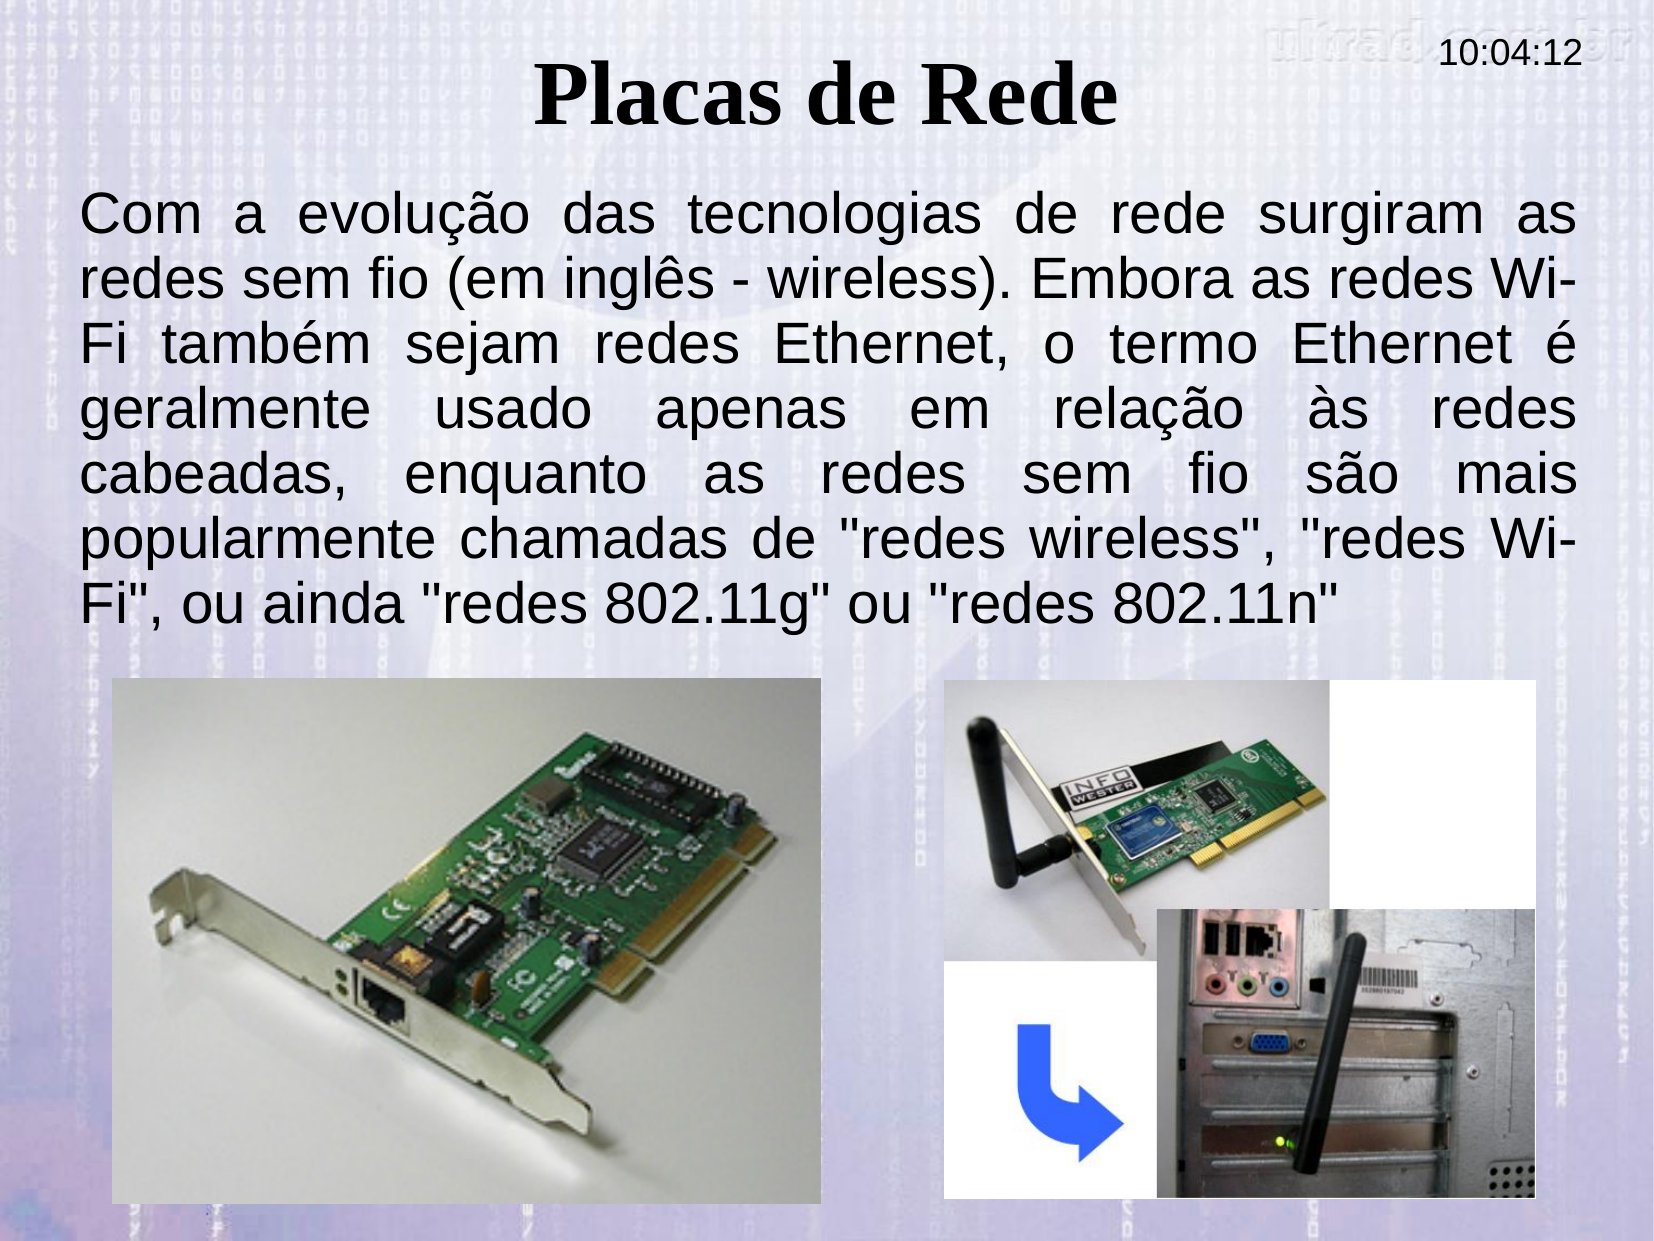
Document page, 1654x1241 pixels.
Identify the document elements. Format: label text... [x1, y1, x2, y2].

text_box 09:49:09 [1423, 23, 1631, 94]
text_box Placas de Rede [29, 35, 1625, 171]
text_box Com a evolução das tecnologias de rede surgiram as redes sem fio (em inglês - wireless). Embora as redes Wi-Fi também sejam redes Ethernet, o termo Ethernet é geralmente usado apenas em relação às redes cabeadas, enquanto as redes sem fio são mais popularmente chamadas de "redes wireless", "redes Wi-Fi", ou ainda "redes 802.11g" ou "redes 802.11n" [64, 173, 1595, 644]
picture [0, 0, 1654, 1241]
